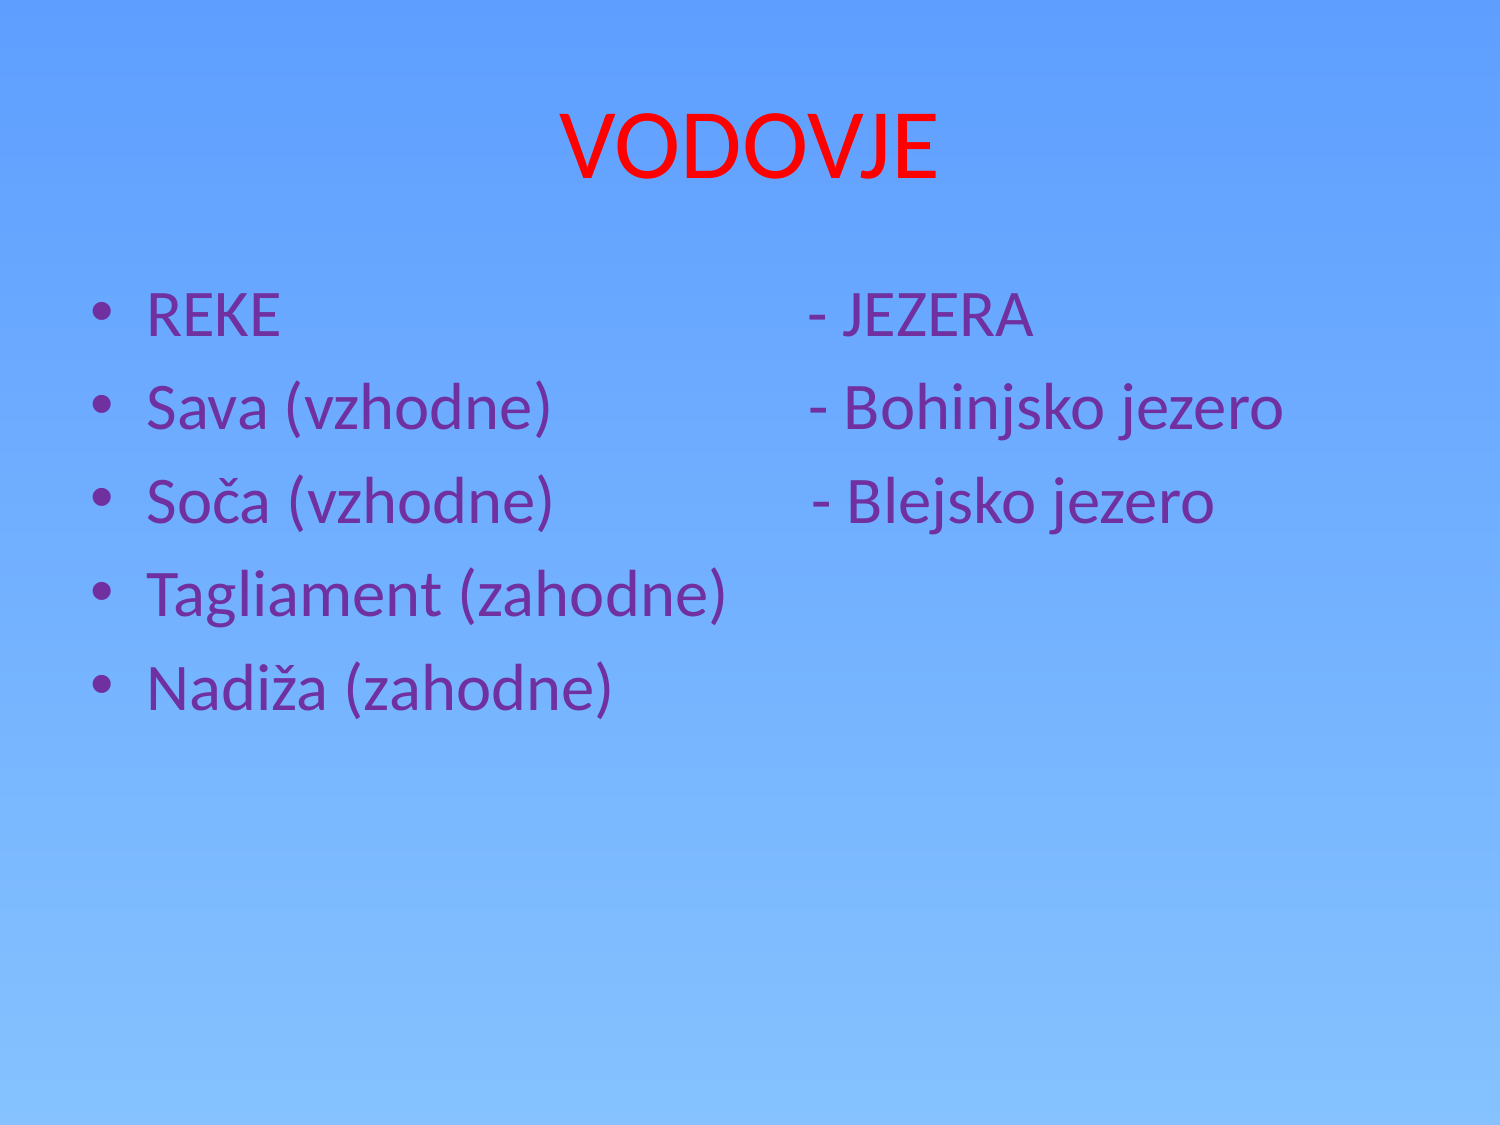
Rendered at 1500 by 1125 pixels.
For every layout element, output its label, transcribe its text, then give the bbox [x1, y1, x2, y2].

title VODOVJE [75, 45, 1425, 233]
list REKE - JEZERA Sava (vzhodne) - Bohinjsko jezero Soča (vzhodne) - Blejsko jezero Tagliament (zahodne) Nadiža (zahodne) [75, 262, 1425, 1005]
